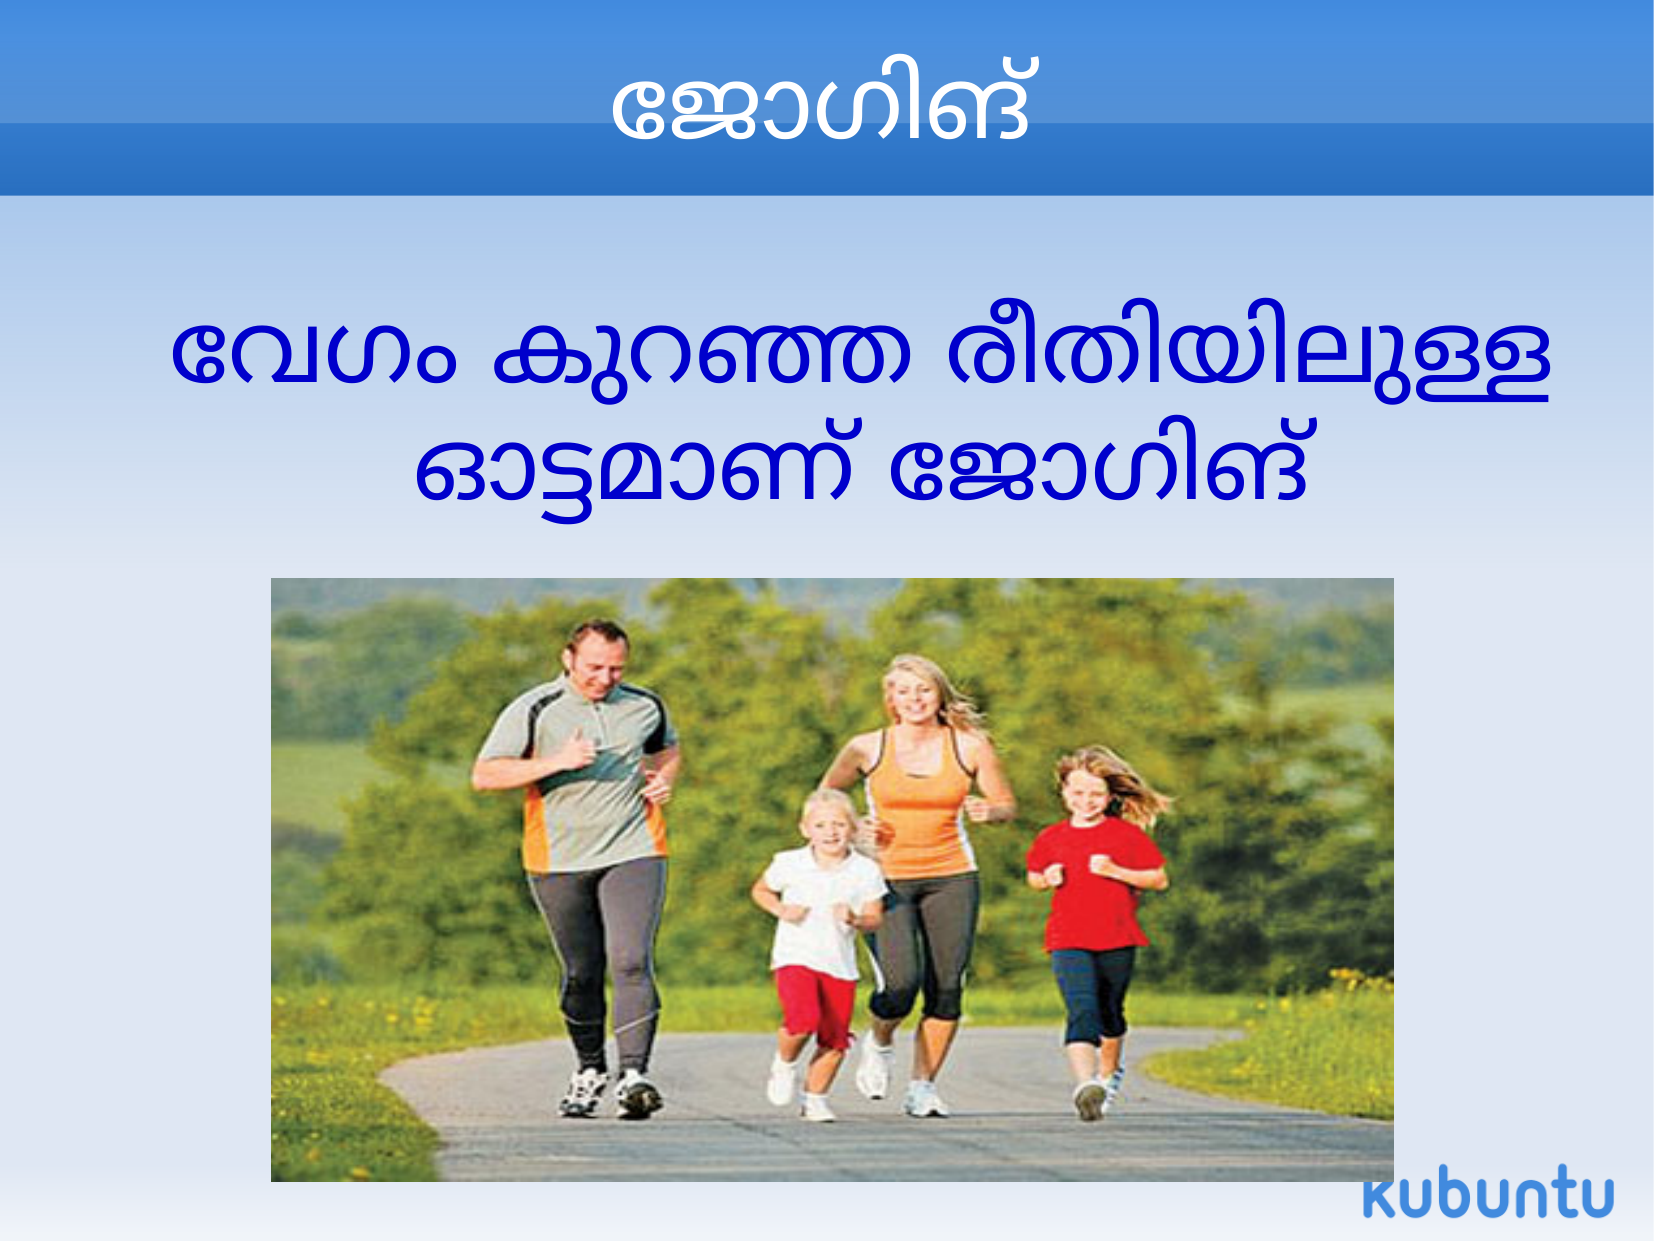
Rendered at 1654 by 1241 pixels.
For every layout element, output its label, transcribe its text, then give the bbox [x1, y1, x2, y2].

title ജോഗിങ് [76, 0, 1565, 208]
list വേഗം കുറഞ്ഞ രീതിയിലുള്ള ഓട്ടമാണ് ജോഗിങ് [82, 290, 1571, 1109]
picture [0, 0, 1654, 1241]
